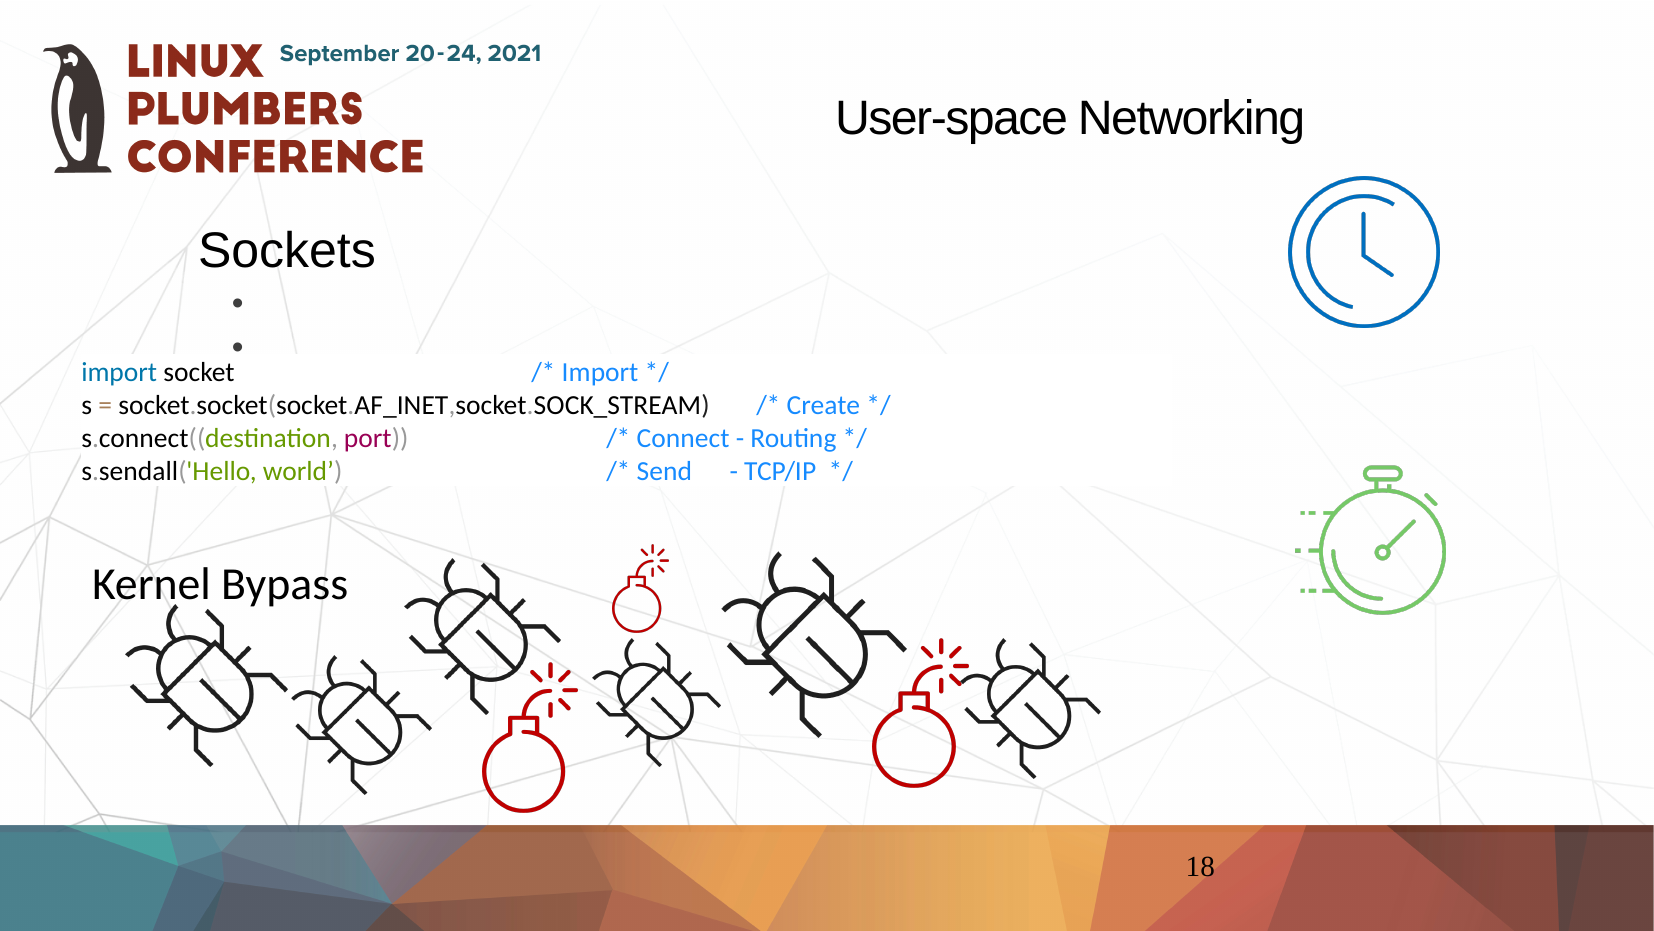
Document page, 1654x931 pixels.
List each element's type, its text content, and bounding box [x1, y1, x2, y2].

text_box import socket /* Import */ s = socket.socket(socket.AF_INET,socket.SOCK_STREAM) /* Create */ s.connect((destination, port)) /* Connect - Routing */ s.sendall('Hello, world’) /* Send - TCP/IP */ [81, 354, 1172, 486]
picture [1288, 176, 1440, 328]
picture [291, 558, 578, 813]
picture [612, 544, 669, 633]
picture [1295, 465, 1446, 615]
picture [125, 604, 288, 767]
title User-space Networking [570, 37, 1571, 193]
picture [592, 551, 1101, 789]
text_box [1185, 847, 1571, 912]
list Sockets Kernel Bypass [30, 217, 1606, 811]
